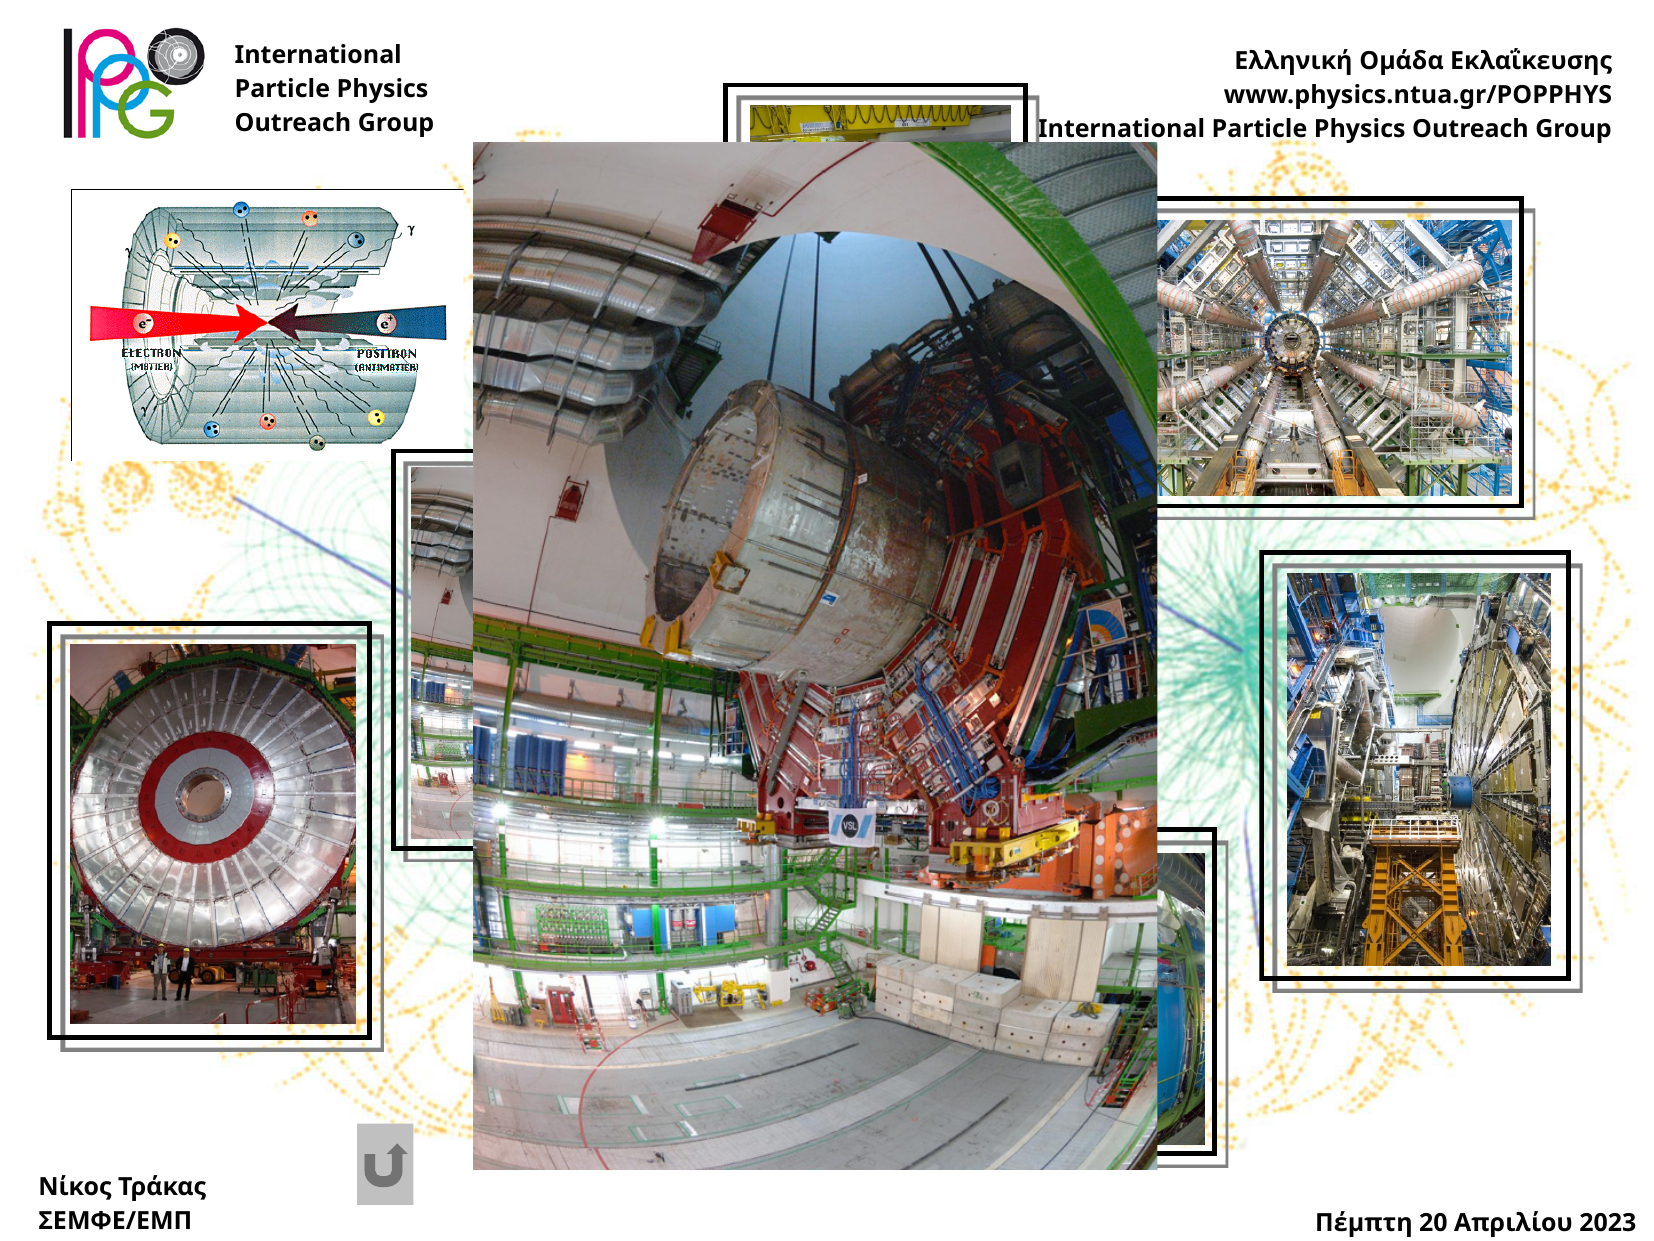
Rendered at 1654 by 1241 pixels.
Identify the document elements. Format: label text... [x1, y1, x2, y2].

picture [0, 5, 1654, 1241]
text_box ... ανιχνευτές [1158, 590, 1252, 706]
